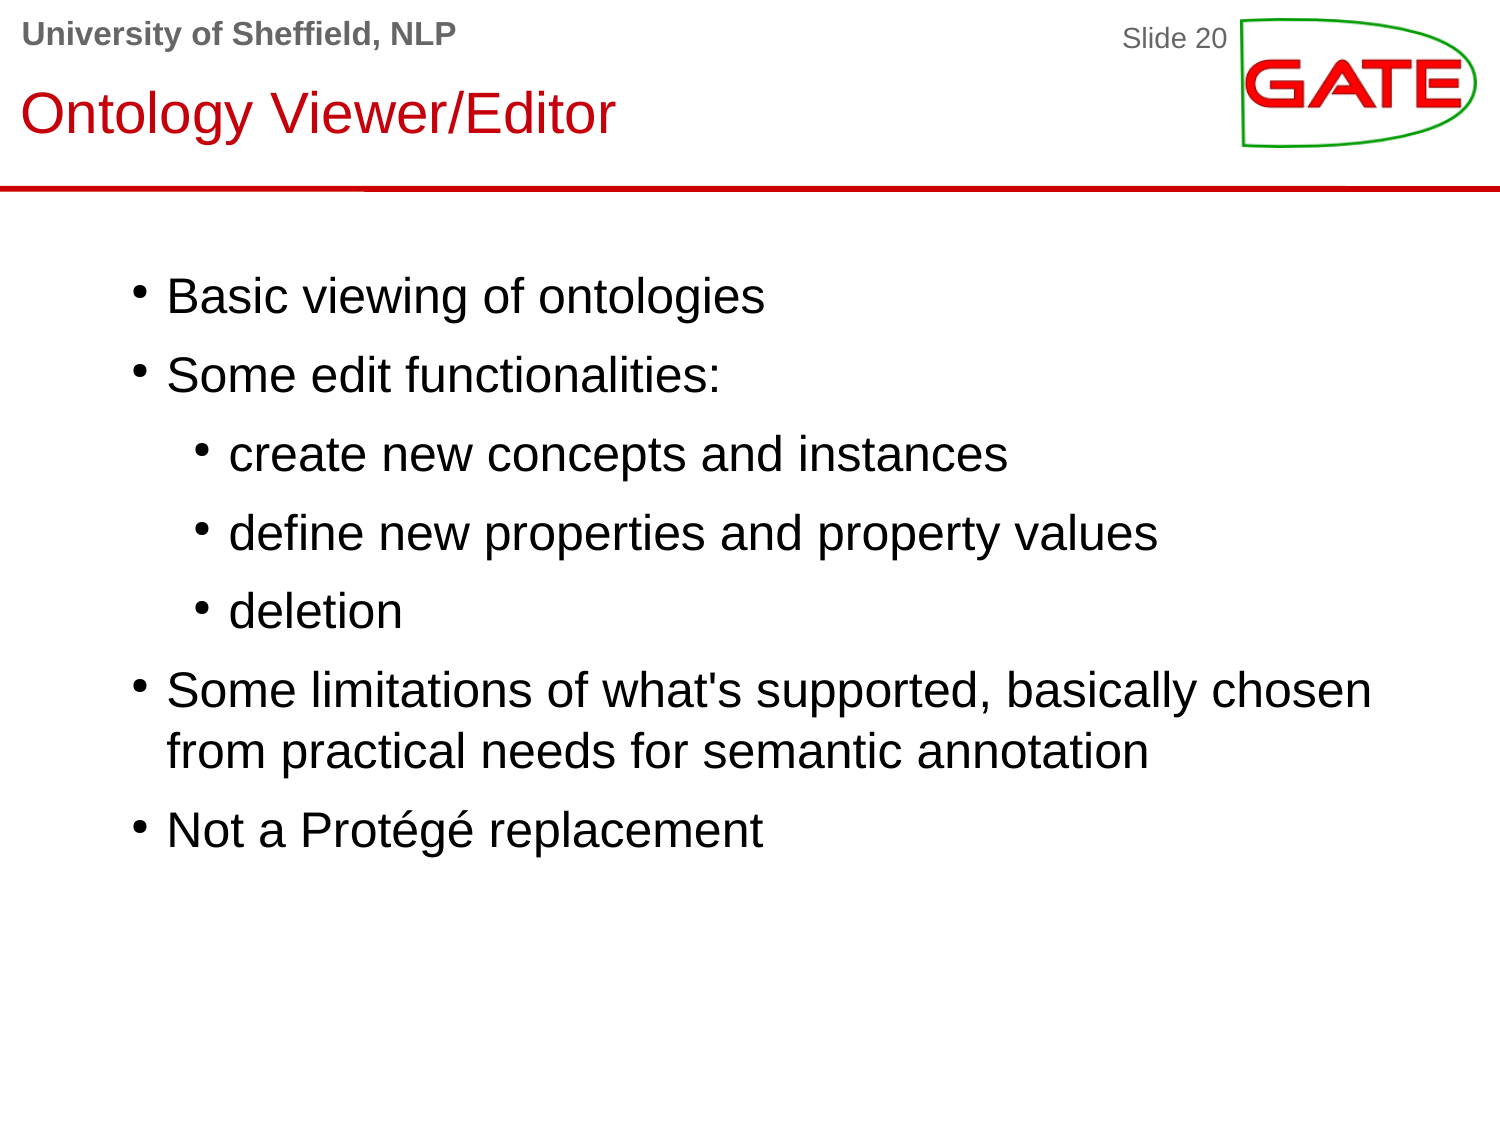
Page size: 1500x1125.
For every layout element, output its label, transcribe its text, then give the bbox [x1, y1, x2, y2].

title Ontology Viewer/Editor [20, 27, 1371, 201]
list Basic viewing of ontologies Some edit functionalities: create new concepts and instances define new properties and property values deletion Some limitations of what's supported, basically chosen from practical needs for semantic annotation Not a Protégé replacement [74, 262, 1425, 1030]
picture [1240, 18, 1477, 148]
